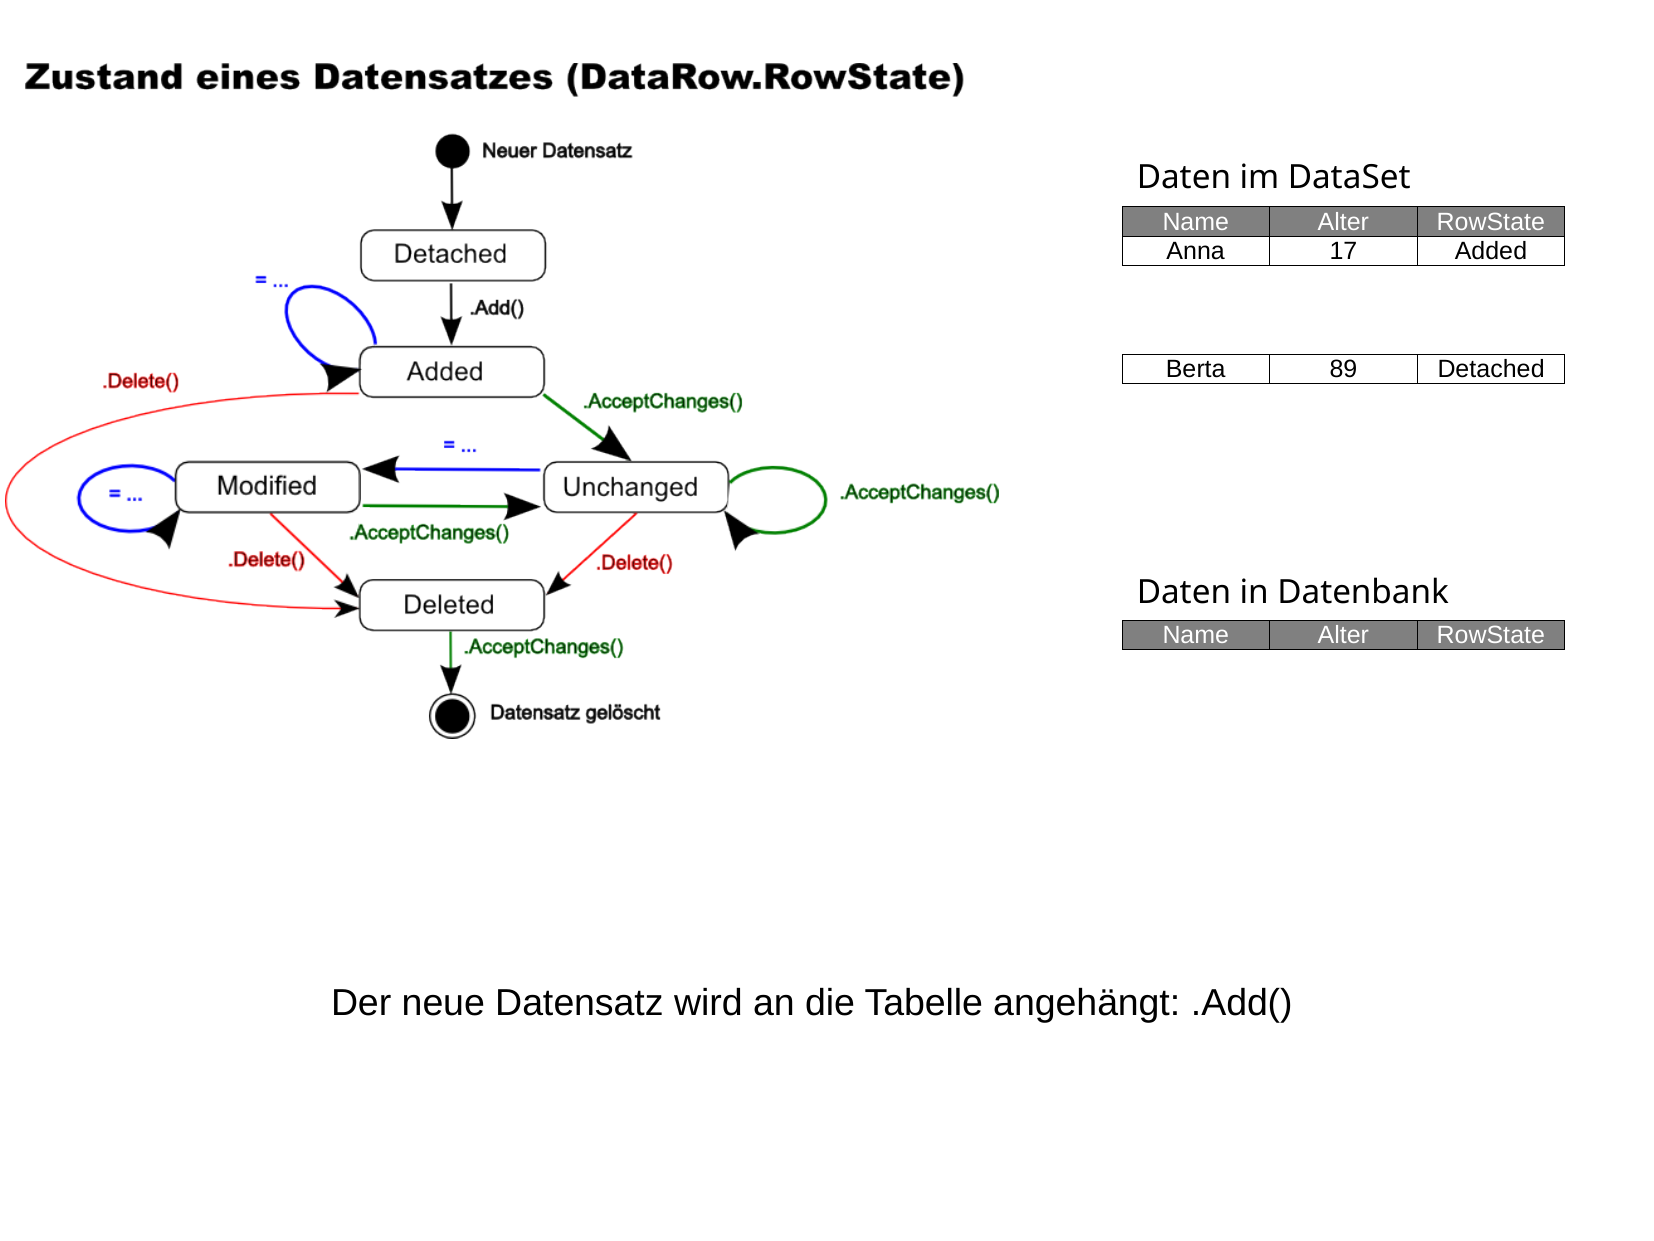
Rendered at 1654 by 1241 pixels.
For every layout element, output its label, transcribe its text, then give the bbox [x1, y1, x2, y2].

text_box Detached [1417, 354, 1565, 384]
text_box Anna [1122, 236, 1269, 266]
text_box Daten im DataSet [1122, 145, 1536, 206]
text_box Berta [1122, 354, 1269, 384]
text_box Name [1122, 620, 1269, 650]
text_box RowState [1418, 620, 1565, 650]
text_box Daten in Datenbank [1122, 561, 1595, 623]
text_box Alter [1269, 206, 1418, 236]
picture [5, 63, 999, 739]
text_box Alter [1269, 620, 1418, 650]
text_box RowState [1418, 206, 1565, 236]
text_box Der neue Datensatz wird an die Tabelle angehängt: .Add() [59, 974, 1565, 1032]
text_box 17 [1269, 236, 1417, 266]
text_box 89 [1269, 354, 1417, 384]
text_box Added [1417, 236, 1565, 266]
text_box Name [1122, 206, 1269, 236]
